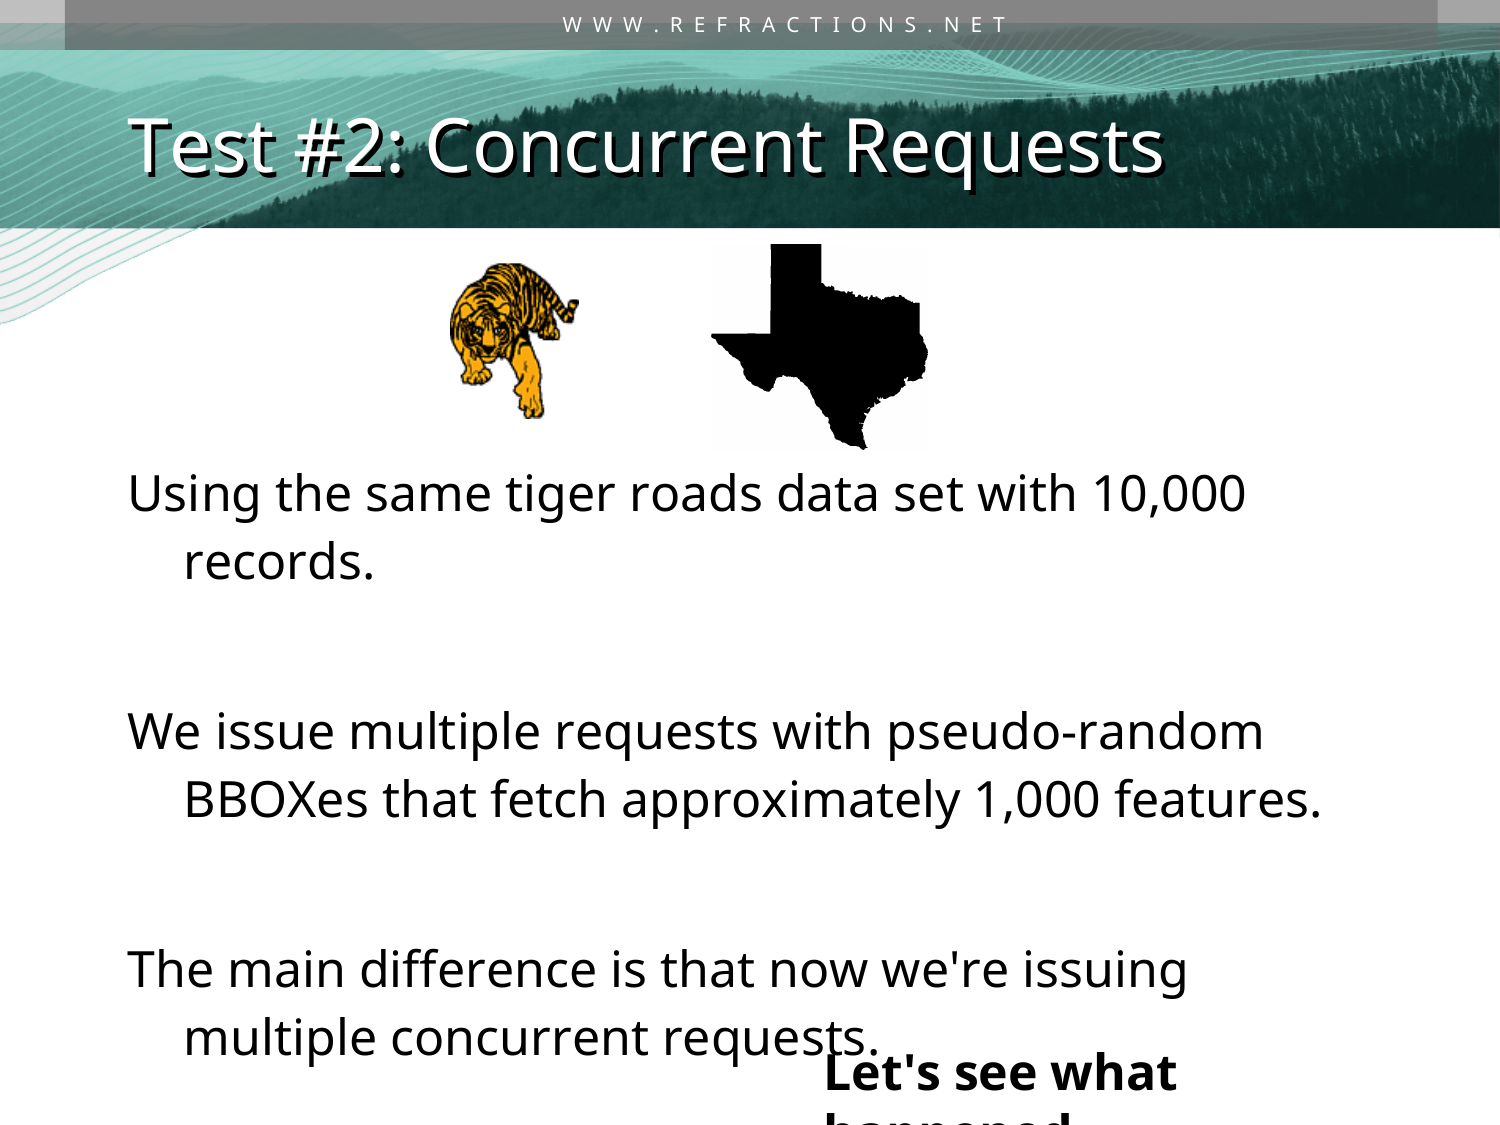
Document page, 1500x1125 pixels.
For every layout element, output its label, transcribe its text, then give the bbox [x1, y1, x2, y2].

text_box Let's see what happened... [809, 1033, 1485, 1112]
title Test #2: Concurrent Requests [112, 62, 1388, 226]
list Using the same tiger roads data set with 10,000 records. We issue multiple requests with pseudo-random BBOXes that fetch approximately 1,000 features. The main difference is that now we're issuing multiple concurrent requests. [112, 450, 1388, 1032]
picture [0, 50, 1500, 451]
